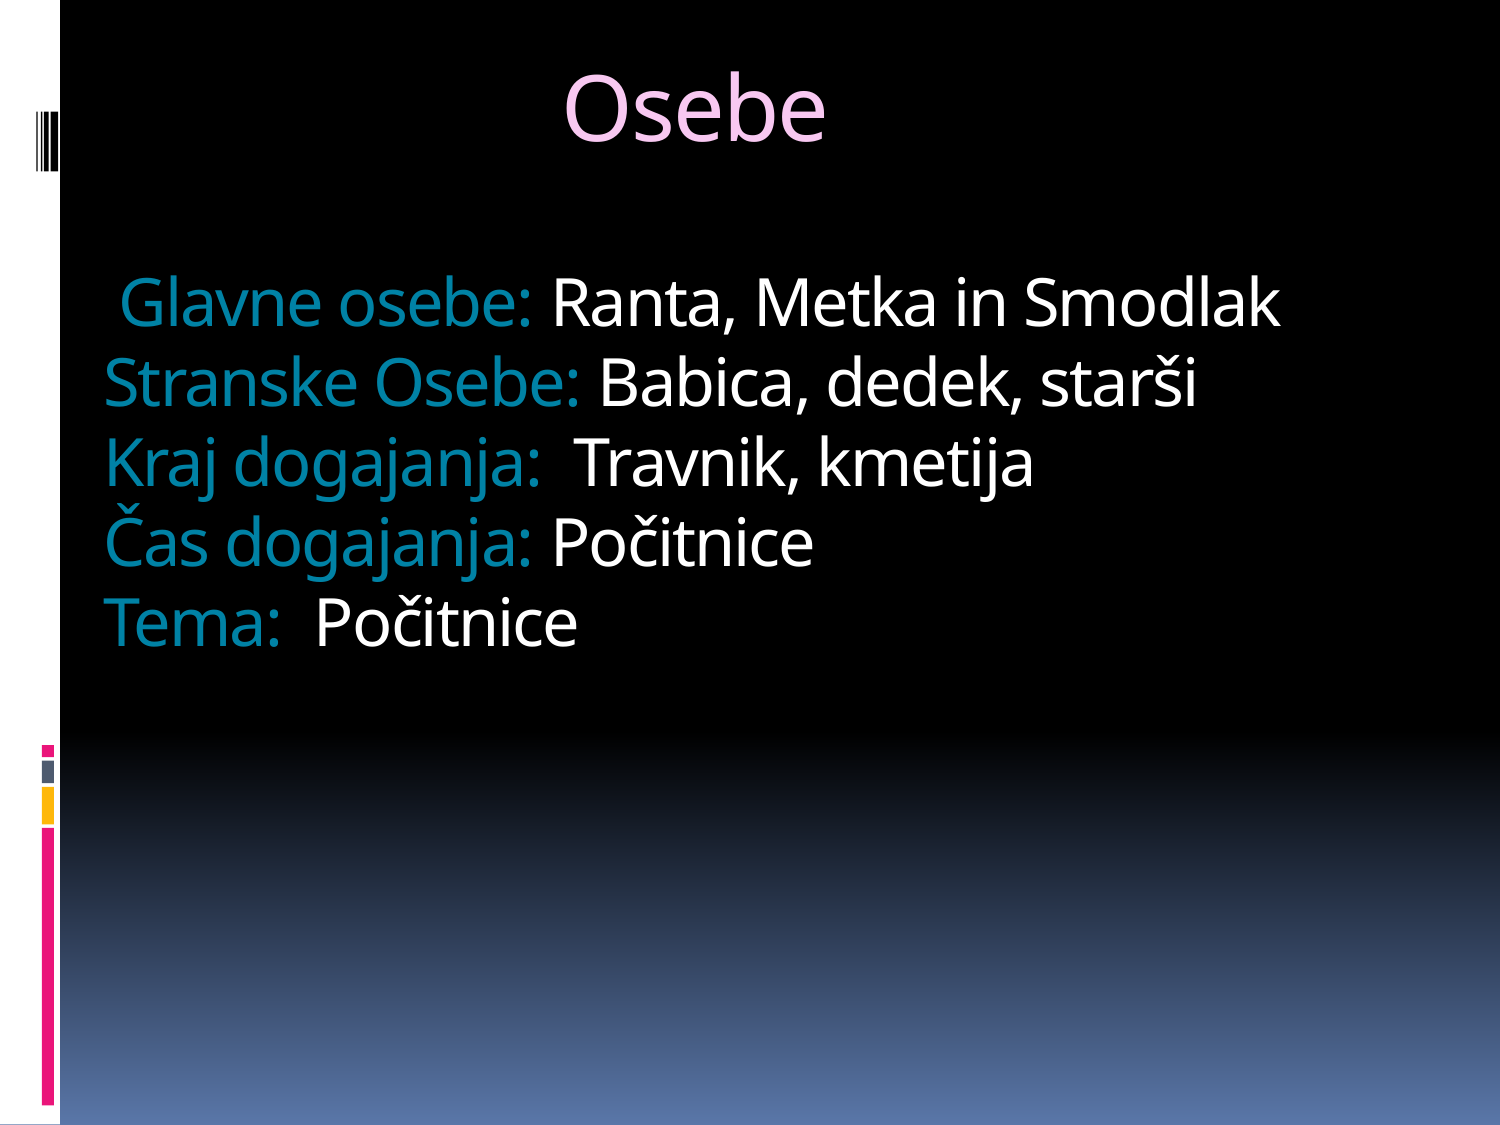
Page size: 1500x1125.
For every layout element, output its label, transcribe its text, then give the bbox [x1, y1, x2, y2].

title Osebe Glavne osebe: Ranta, Metka in Smodlak Stranske Osebe: Babica, dedek, starši Kraj dogajanja: Travnik, kmetija Čas dogajanja: Počitnice Tema: Počitnice [88, 42, 1459, 1094]
